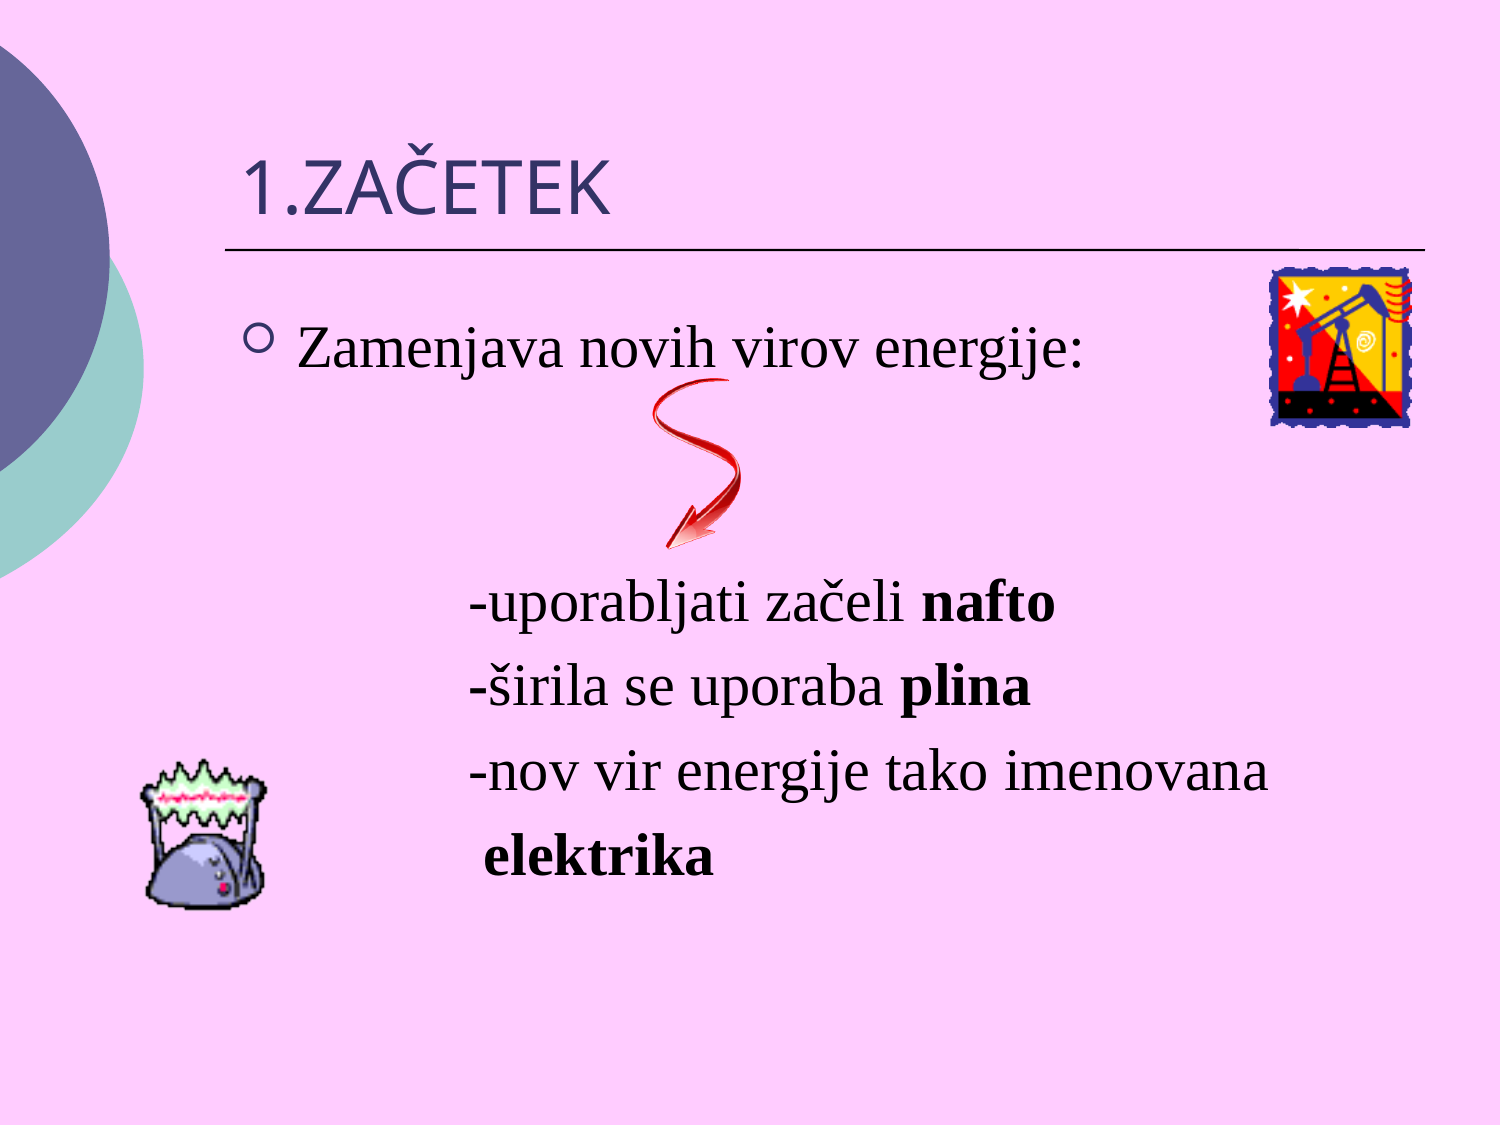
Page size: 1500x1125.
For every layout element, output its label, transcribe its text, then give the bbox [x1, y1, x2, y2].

picture [135, 751, 274, 917]
title 1.ZAČETEK [224, 49, 1425, 237]
picture [1269, 267, 1412, 429]
list Zamenjava novih virov energije: -uporabljati začeli nafto -širila se uporaba plina -nov vir energije tako imenovana elektrika [224, 299, 1425, 975]
picture [608, 373, 786, 551]
